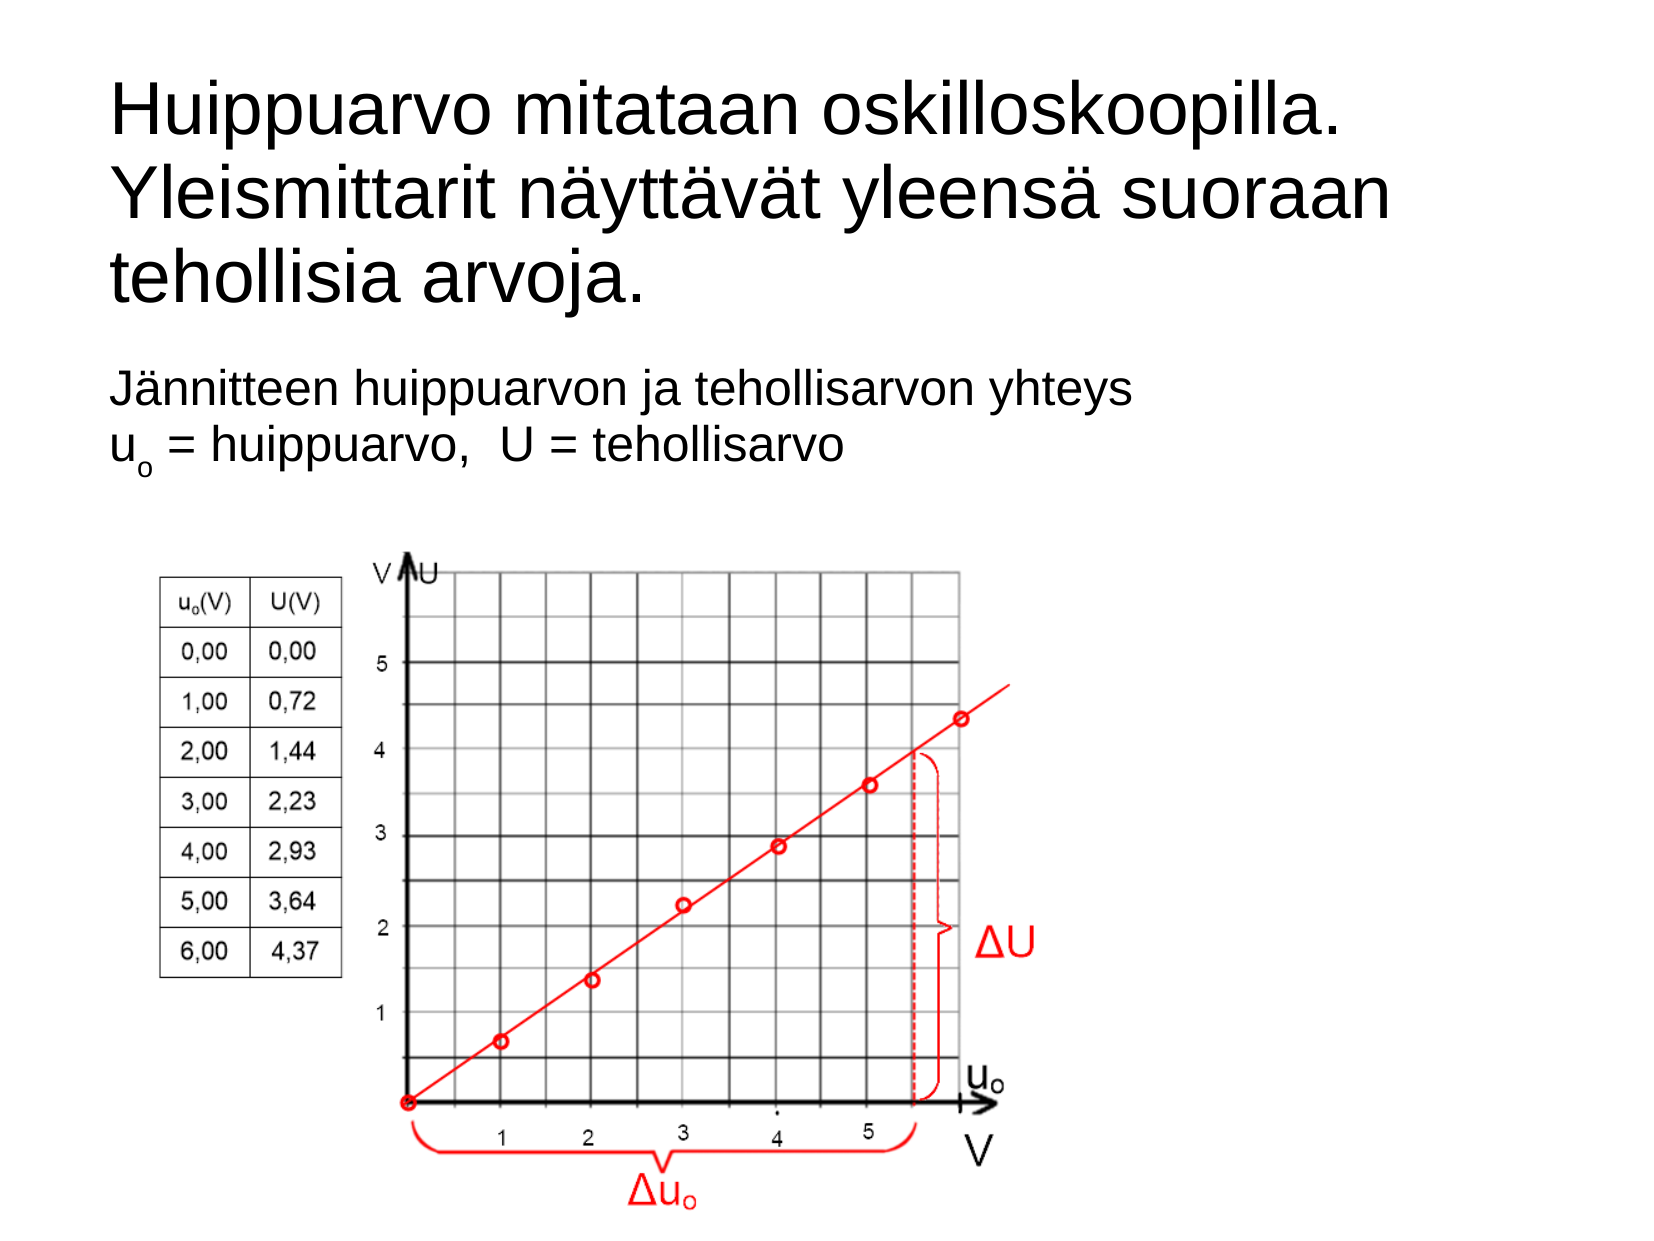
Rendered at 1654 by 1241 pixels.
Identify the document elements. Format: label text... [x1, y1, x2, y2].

picture [117, 498, 1075, 1241]
text_box Huippuarvo mitataan oskilloskoopilla. Yleismittarit näyttävät yleensä suoraan tehollisia arvoja. Jännitteen huippuarvon ja tehollisarvon yhteys uo = huippuarvo, U = tehollisarvo [94, 59, 1642, 914]
